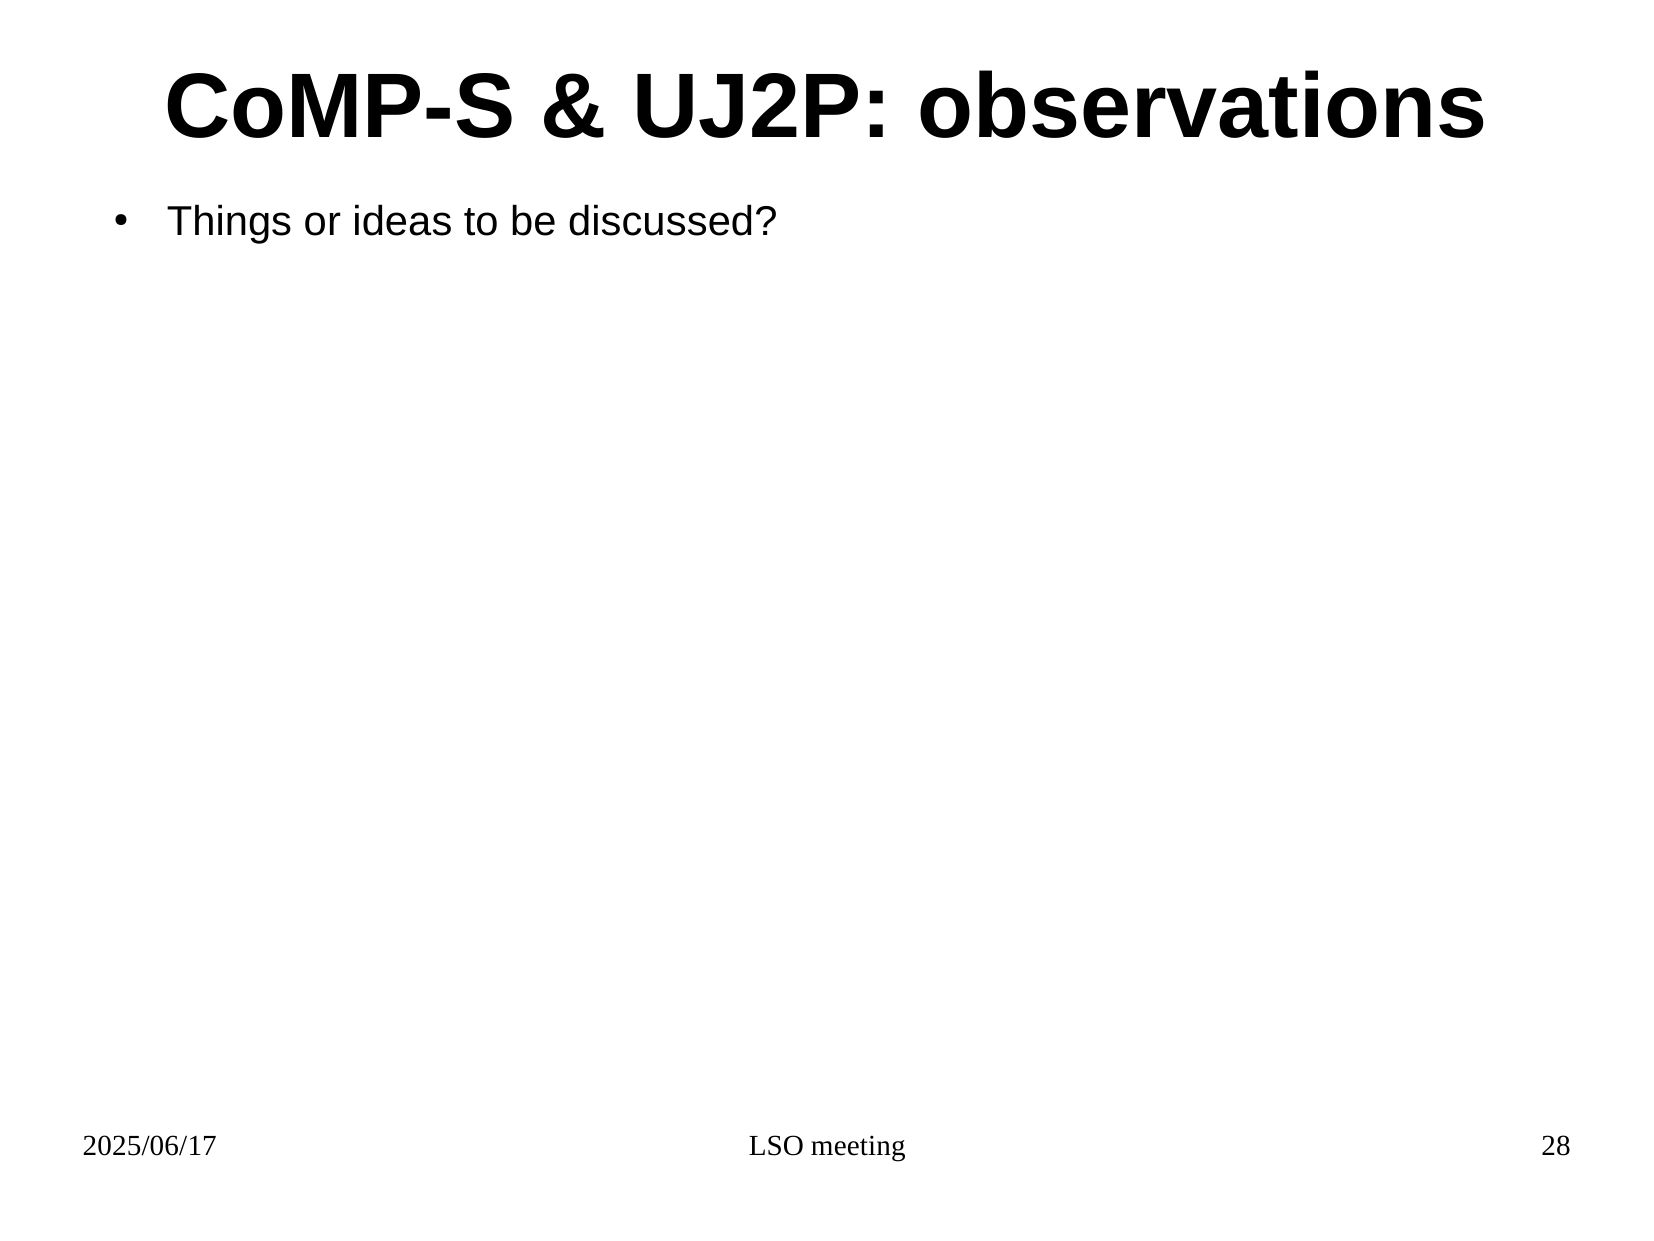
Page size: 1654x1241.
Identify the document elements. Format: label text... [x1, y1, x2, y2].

title CoMP-S & UJ2P: observations [82, 2, 1571, 210]
list Things or ideas to be discussed? [95, 198, 1585, 1141]
